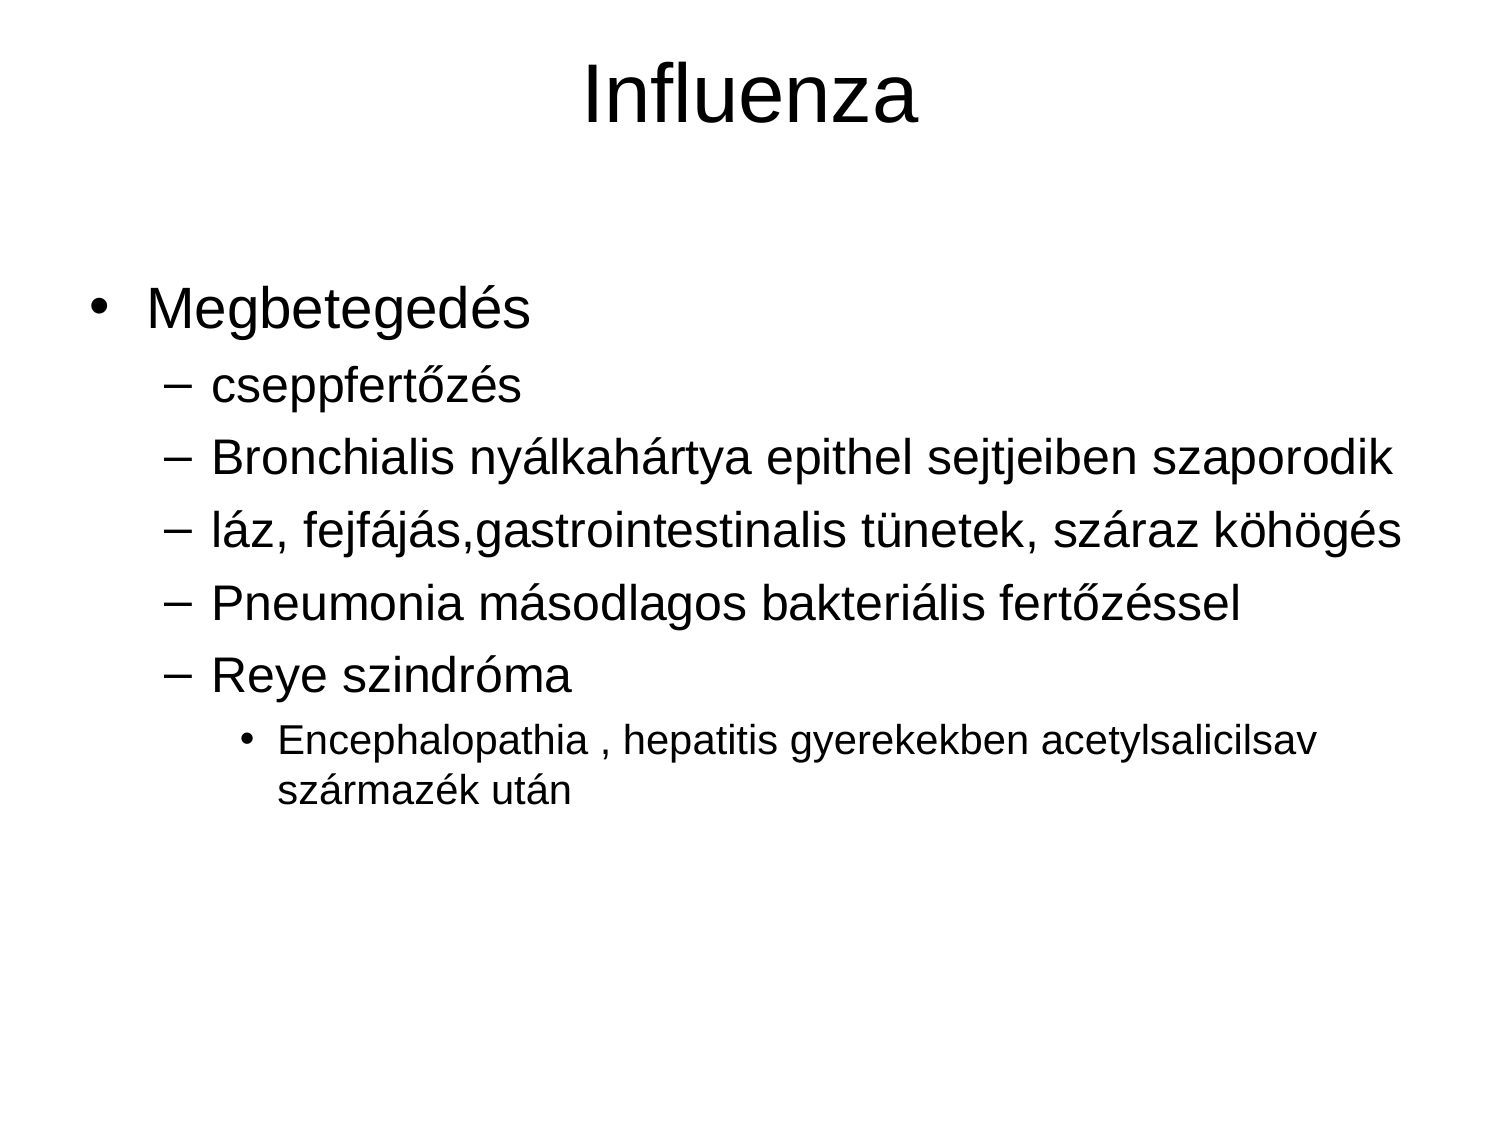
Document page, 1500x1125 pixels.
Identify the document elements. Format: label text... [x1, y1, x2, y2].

list Megbetegedés cseppfertőzés Bronchialis nyálkahártya epithel sejtjeiben szaporodik láz, fejfájás,gastrointestinalis tünetek, száraz köhögés Pneumonia másodlagos bakteriális fertőzéssel Reye szindróma Encephalopathia , hepatitis gyerekekben acetylsalicilsav származék után [75, 262, 1426, 1005]
title Influenza [75, 31, 1426, 247]
